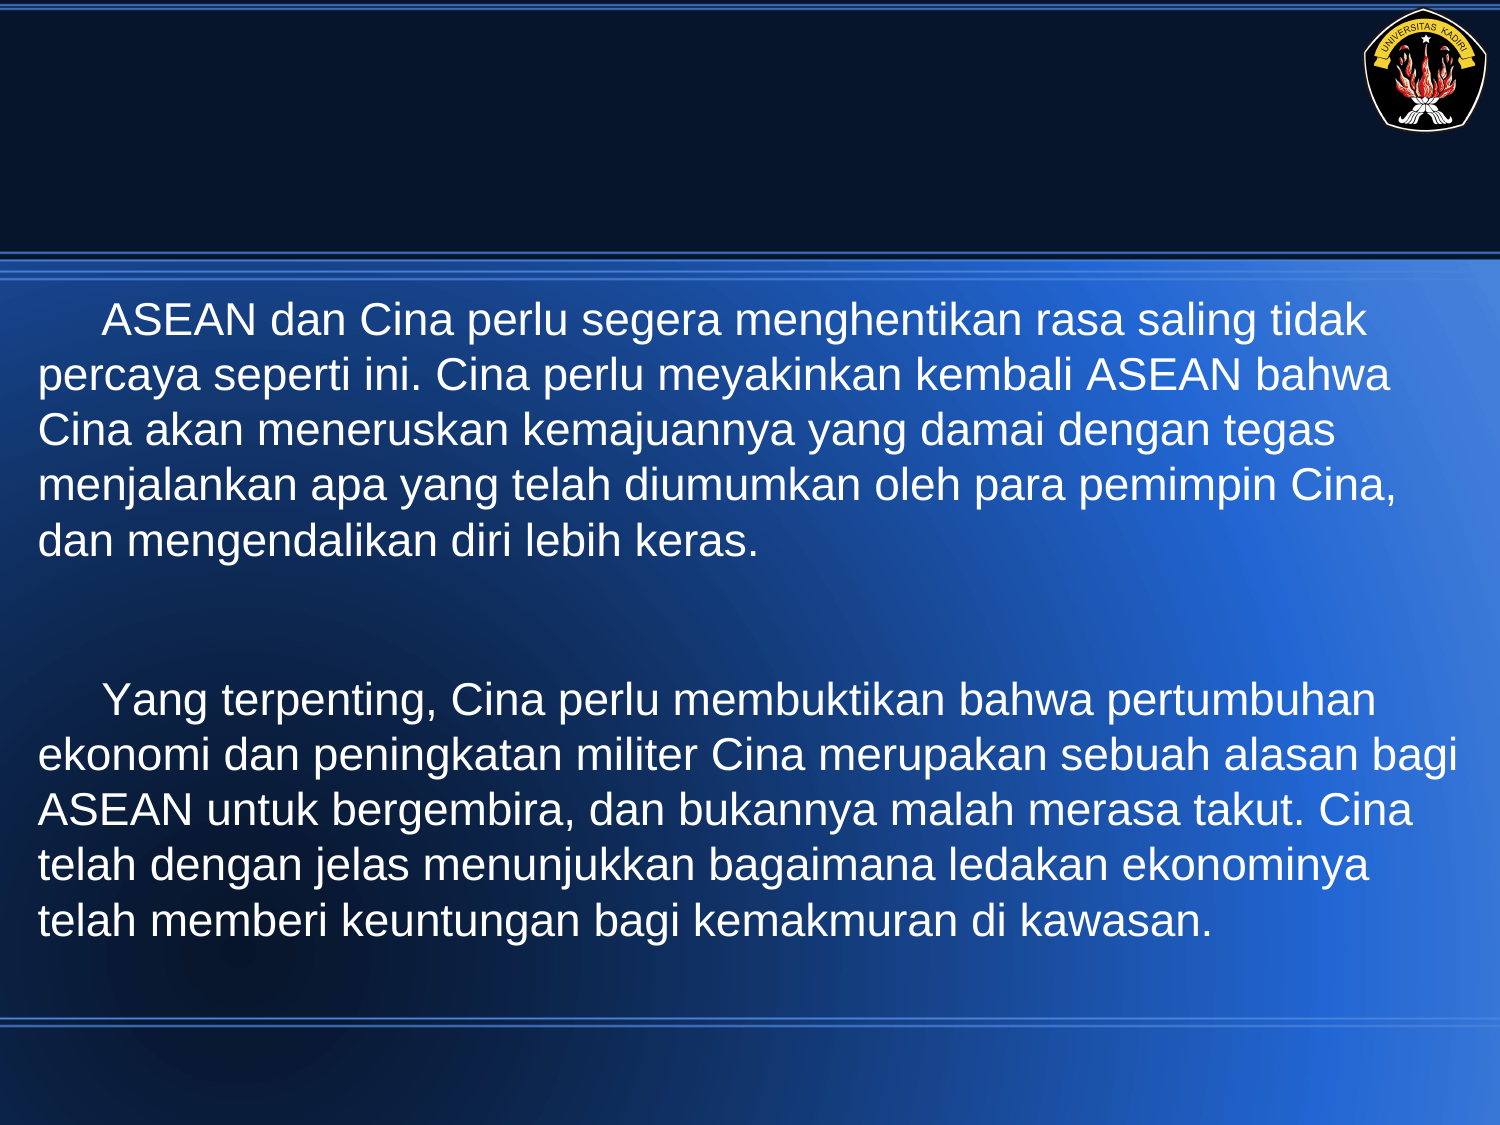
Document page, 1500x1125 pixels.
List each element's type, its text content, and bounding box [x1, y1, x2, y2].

picture [1350, 0, 1500, 140]
list ASEAN dan Cina perlu segera menghentikan rasa saling tidak percaya seperti ini. Cina perlu meyakinkan kembali ASEAN bahwa Cina akan meneruskan kemajuannya yang damai dengan tegas menjalankan apa yang telah diumumkan oleh para pemimpin Cina, dan mengendalikan diri lebih keras. Yang terpenting, Cina perlu membuktikan bahwa pertumbuhan ekonomi dan peningkatan militer Cina merupakan sebuah alasan bagi ASEAN untuk bergembira, dan bukannya malah merasa takut. Cina telah dengan jelas menunjukkan bagaimana ledakan ekonominya telah memberi keuntungan bagi kemakmuran di kawasan. [37, 289, 1463, 956]
